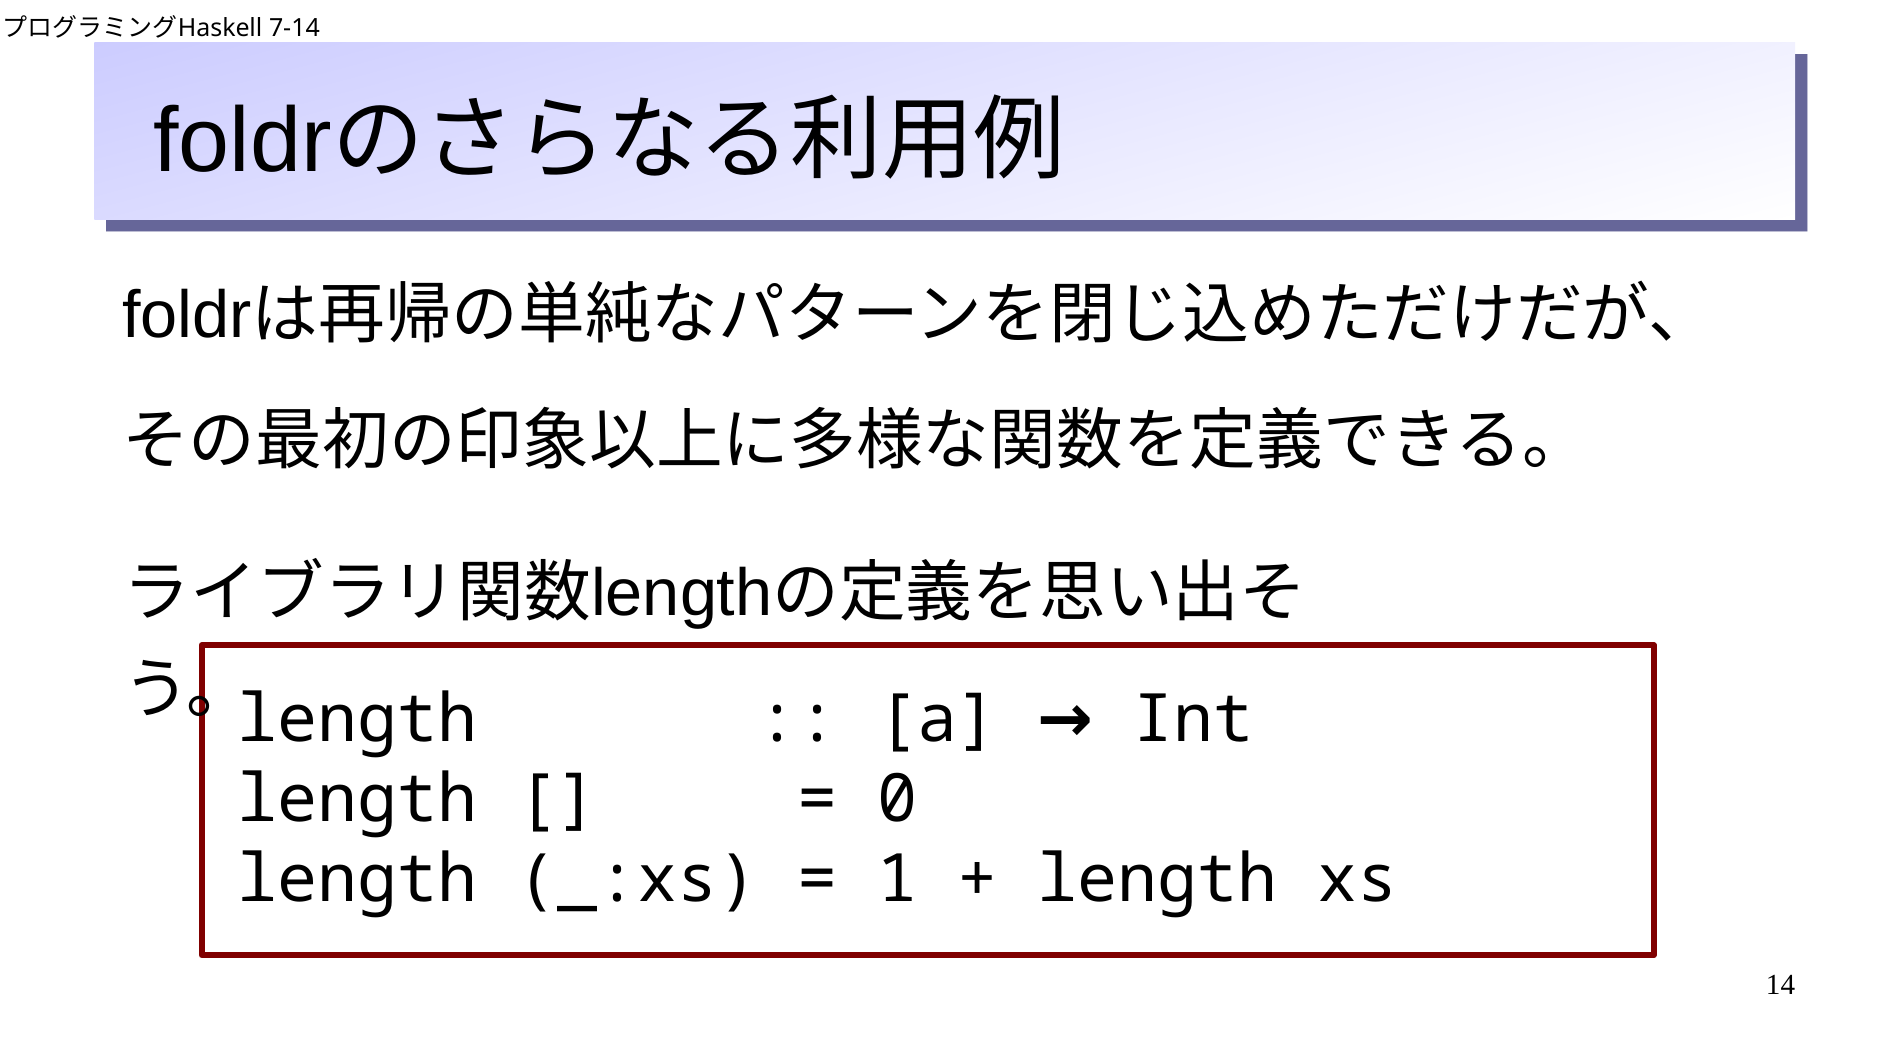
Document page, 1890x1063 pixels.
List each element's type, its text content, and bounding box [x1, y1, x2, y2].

text_box foldrは再帰の単純なパターンを閉じ込めただけだが、 その最初の印象以上に多様な関数を定義できる。 [107, 252, 1763, 439]
text_box length :: [a] → Int length [] = 0 length (_:xs) = 1 + length xs [201, 645, 1654, 956]
title foldrのさらなる利用例 [94, 42, 1796, 220]
text_box ライブラリ関数lengthの定義を思い出そう。 [109, 530, 1333, 621]
